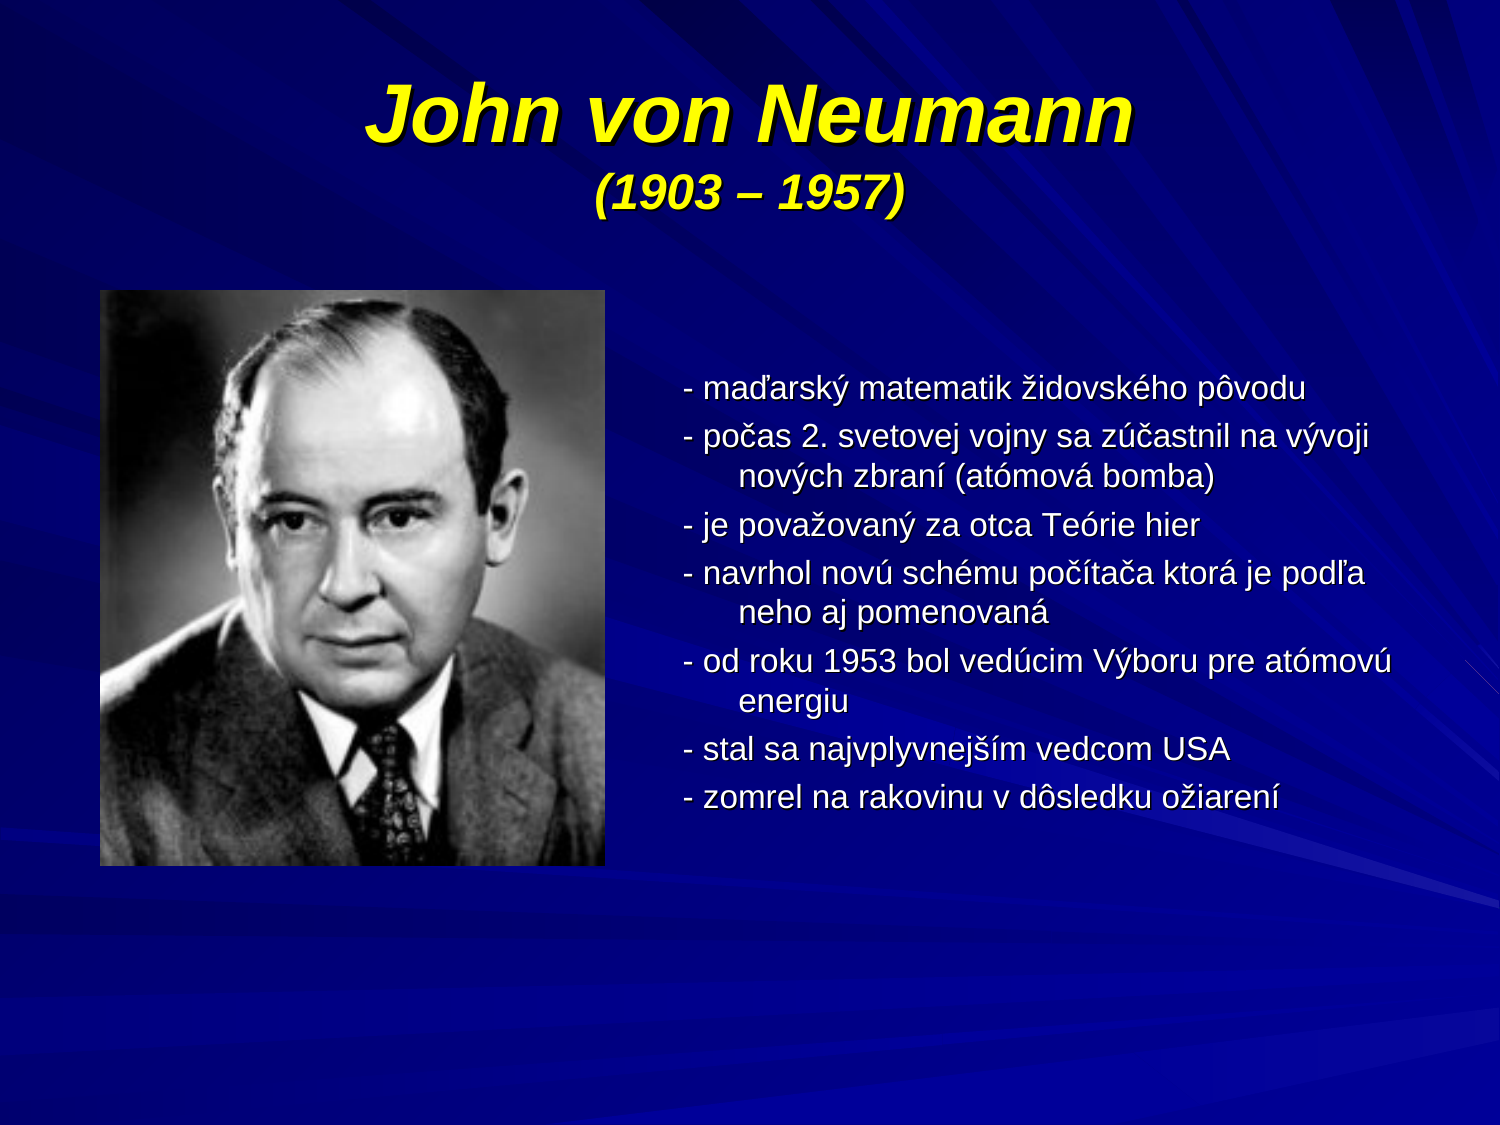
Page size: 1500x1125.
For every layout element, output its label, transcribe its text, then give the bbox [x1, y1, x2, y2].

picture [100, 290, 605, 866]
list - maďarský matematik židovského pôvodu - počas 2. svetovej vojny sa zúčastnil na vývoji nových zbraní (atómová bomba) - je považovaný za otca Teórie hier - navrhol novú schému počítača ktorá je podľa neho aj pomenovaná - od roku 1953 bol vedúcim Výboru pre atómovú energiu - stal sa najvplyvnejším vedcom USA - zomrel na rakovinu v dôsledku ožiarení [667, 262, 1426, 1006]
title John von Neumann (1903 – 1957) [75, 45, 1426, 234]
